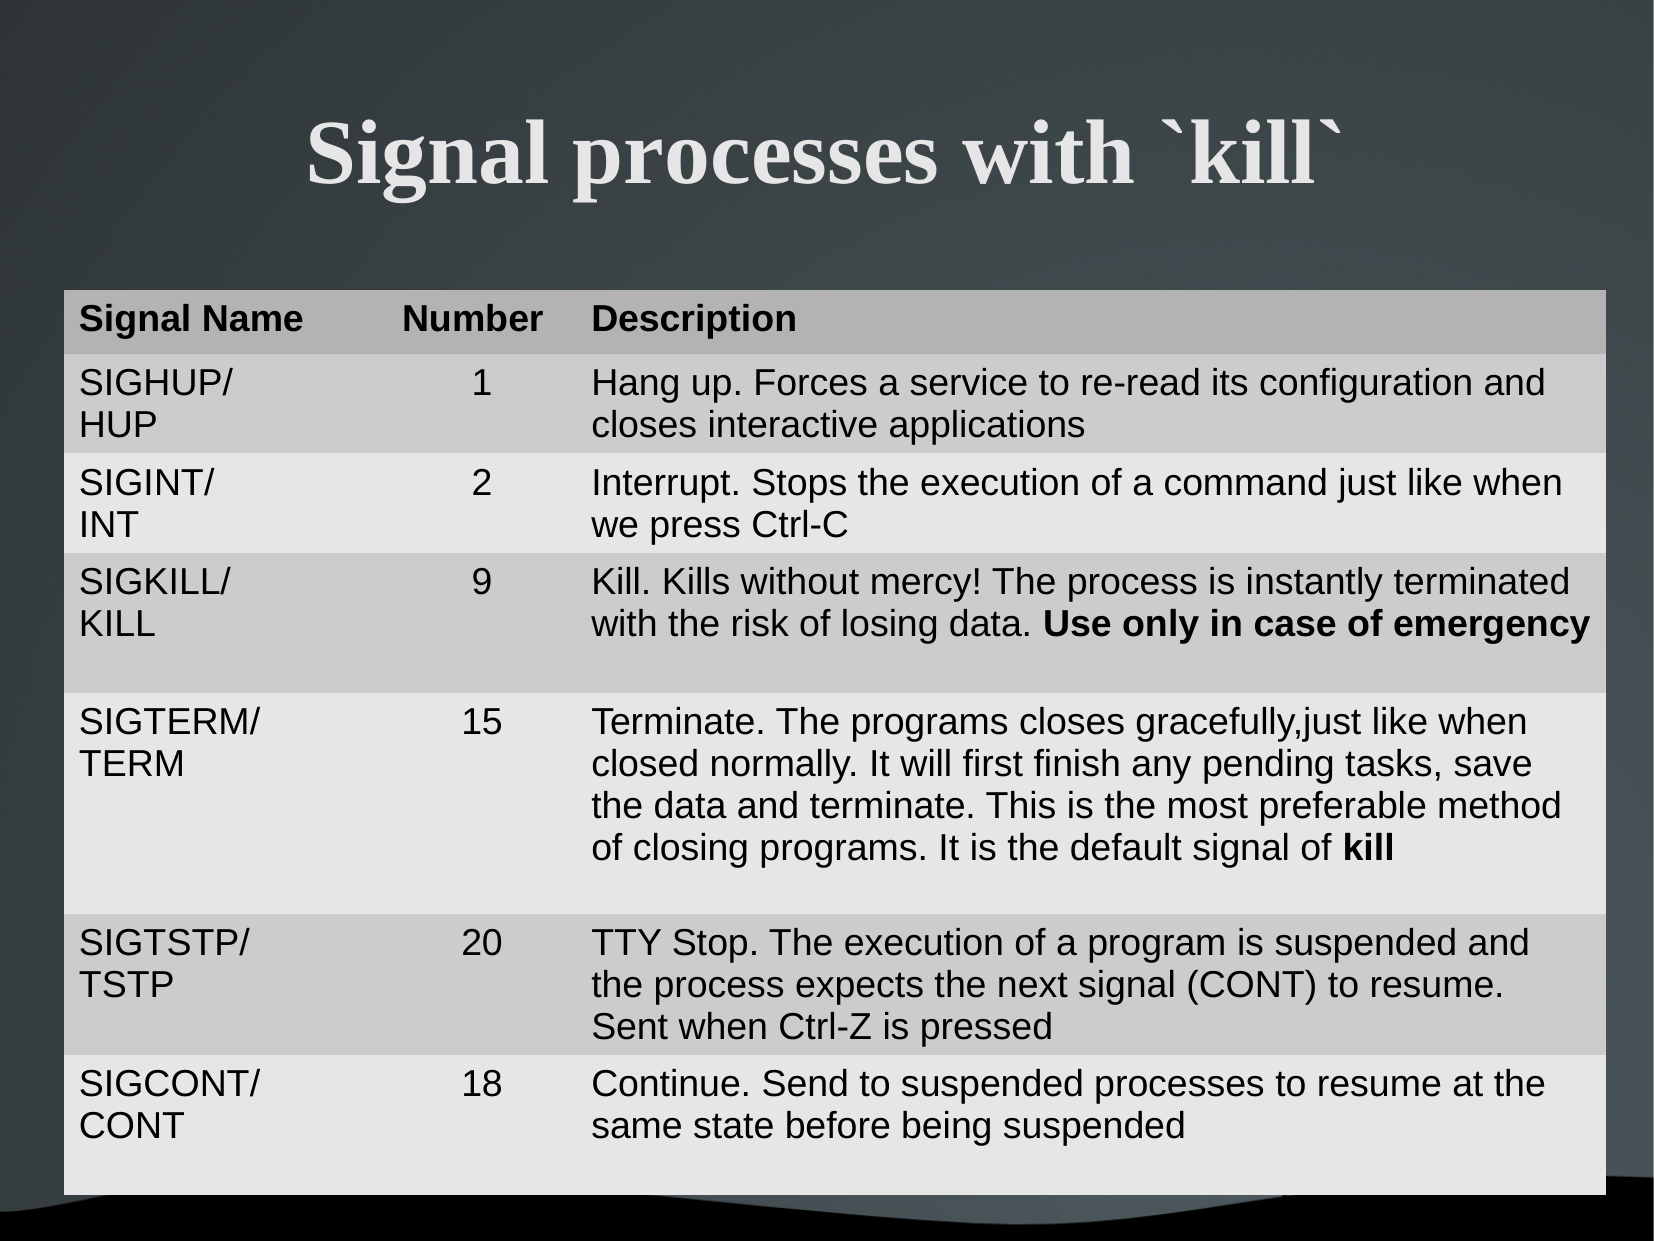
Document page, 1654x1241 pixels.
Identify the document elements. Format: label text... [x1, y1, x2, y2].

table_cell SIGHUP/ HUP [64, 354, 387, 453]
table_cell 9 [387, 553, 577, 693]
table_cell Kill. Kills without mercy! The process is instantly terminated with the risk of losing data. Use only in case of emergency [577, 553, 1606, 693]
table_cell SIGKILL/ KILL [64, 553, 387, 693]
table_cell Hang up. Forces a service to re-read its configuration and closes interactive applications [577, 354, 1606, 453]
table_cell 1 [387, 354, 577, 453]
table_cell SIGINT/ INT [64, 453, 387, 553]
table_header Description [577, 290, 1606, 354]
picture [0, 0, 1654, 1241]
table_cell SIGCONT/ CONT [64, 1055, 387, 1195]
table_header Number [387, 290, 577, 354]
table_cell Interrupt. Stops the execution of a command just like when we press Ctrl-C [577, 453, 1606, 553]
table_cell 15 [387, 693, 577, 914]
table_cell TTY Stop. The execution of a program is suspended and the process expects the next signal (CONT) to resume. Sent when Ctrl-Z is pressed [577, 914, 1606, 1055]
table_cell 20 [387, 914, 577, 1055]
table_cell SIGTERM/ TERM [64, 693, 387, 914]
table_cell 18 [387, 1055, 577, 1195]
title Signal processes with `kill` [82, 33, 1571, 273]
table_header Signal Name [64, 290, 387, 354]
table_cell Terminate. The programs closes gracefully,just like when closed normally. It will first finish any pending tasks, save the data and terminate. This is the most preferable method of closing programs. It is the default signal of kill [577, 693, 1606, 914]
table_cell SIGTSTP/ TSTP [64, 914, 387, 1055]
table_cell Continue. Send to suspended processes to resume at the same state before being suspended [577, 1055, 1606, 1195]
table_cell 2 [387, 453, 577, 553]
